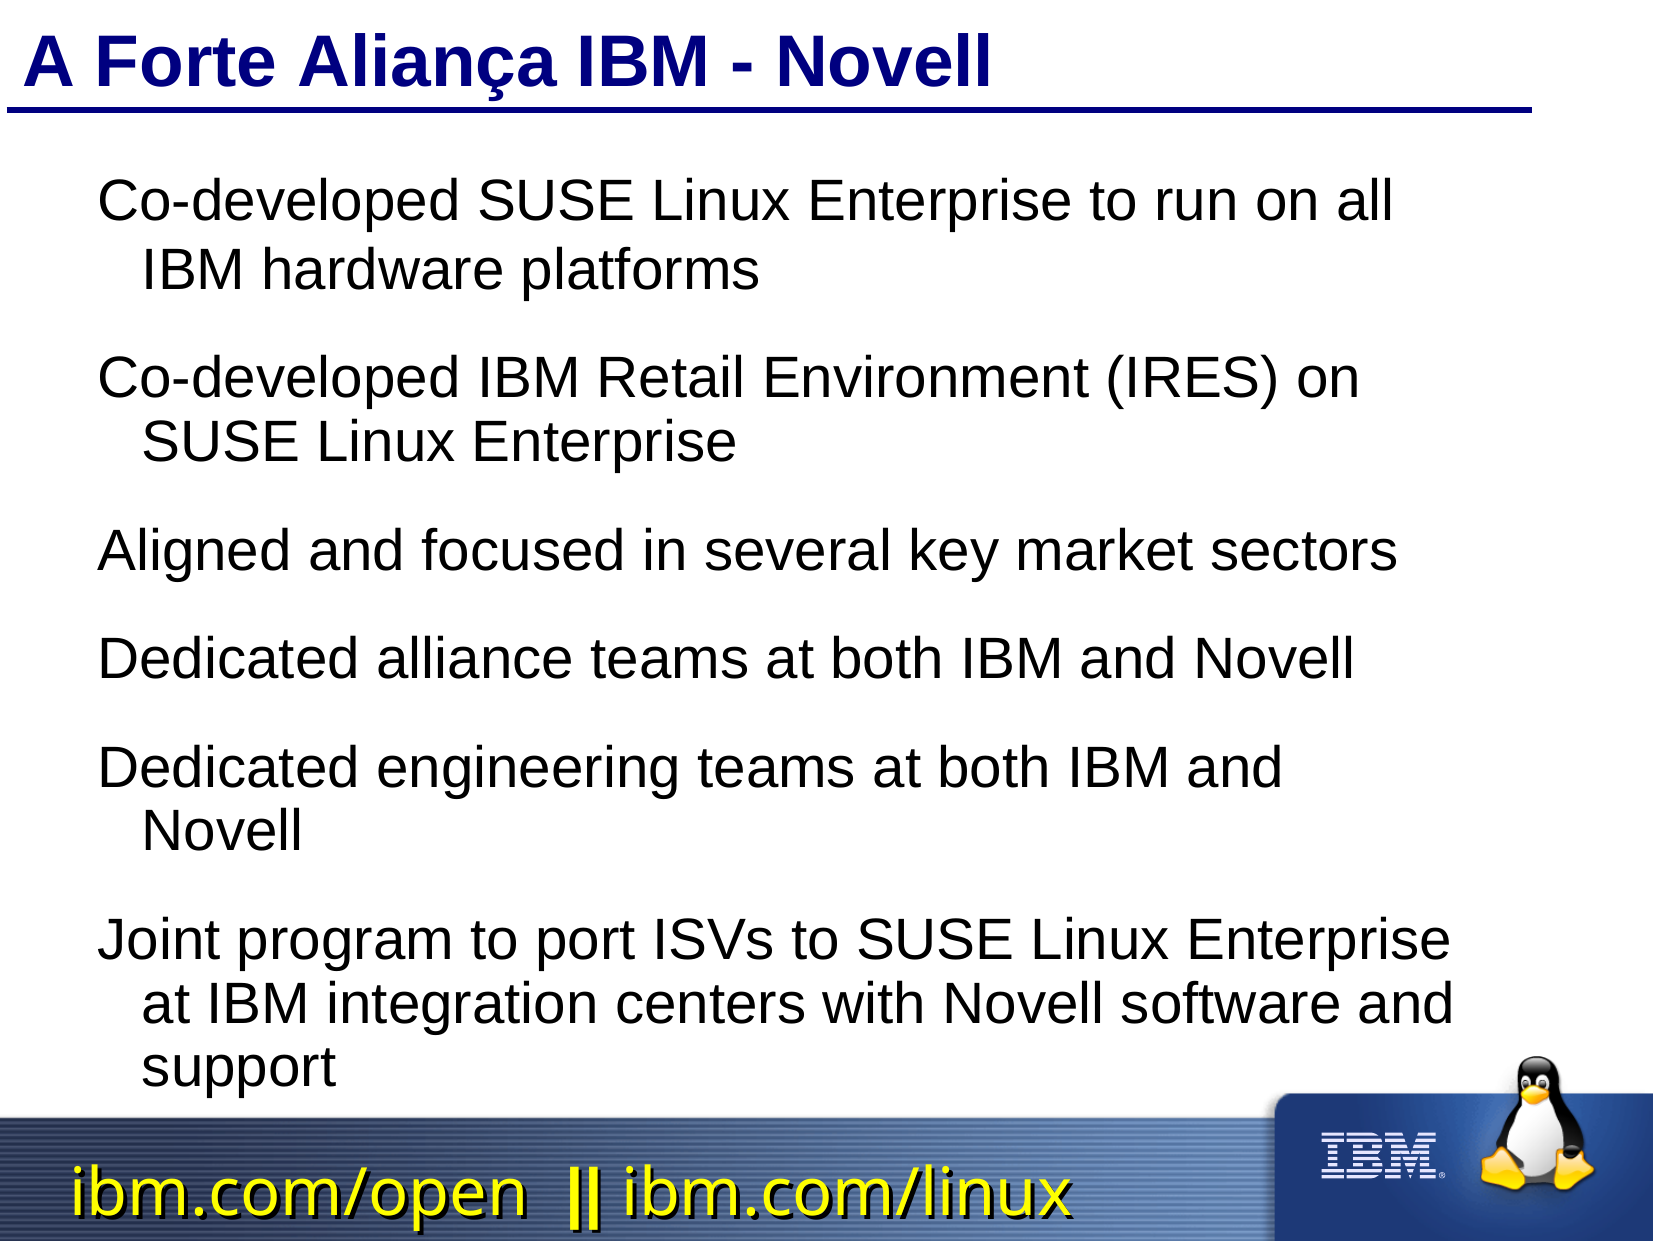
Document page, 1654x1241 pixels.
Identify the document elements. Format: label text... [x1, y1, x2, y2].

list Co-developed SUSE Linux Enterprise to run on all IBM hardware platforms Co-developed IBM Retail Environment (IRES) on SUSE Linux Enterprise Aligned and focused in several key market sectors Dedicated alliance teams at both IBM and Novell Dedicated engineering teams at both IBM and Novell Joint program to port ISVs to SUSE Linux Enterprise at IBM integration centers with Novell software and support [97, 162, 1465, 1093]
picture [0, 1055, 1653, 1241]
text_box A Forte Aliança IBM - Novell [22, 15, 1432, 127]
